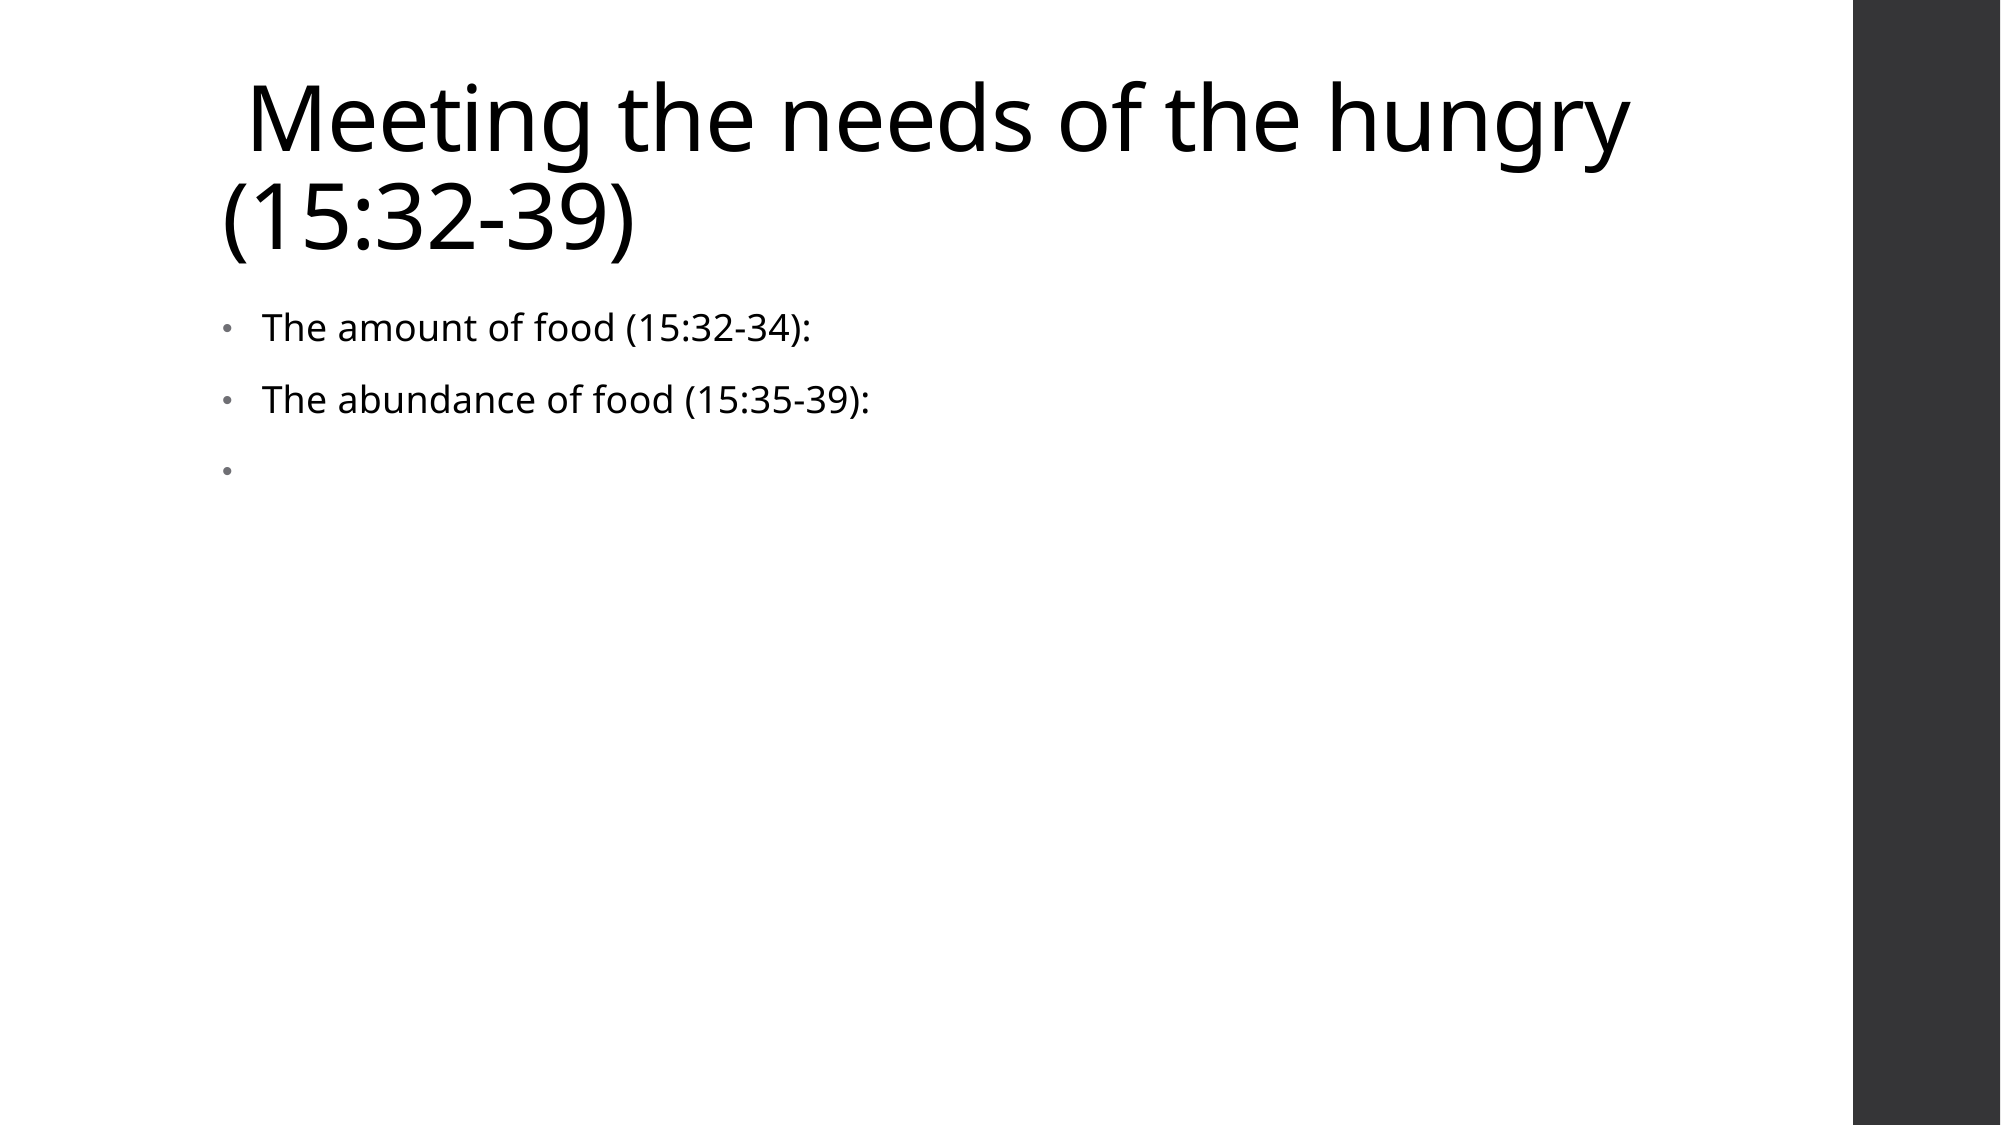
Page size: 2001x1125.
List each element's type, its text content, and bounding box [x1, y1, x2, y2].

list The amount of food (15:32-34): The abundance of food (15:35-39): [206, 299, 1617, 1014]
title Meeting the needs of the hungry (15:32-39) [206, 60, 1797, 278]
